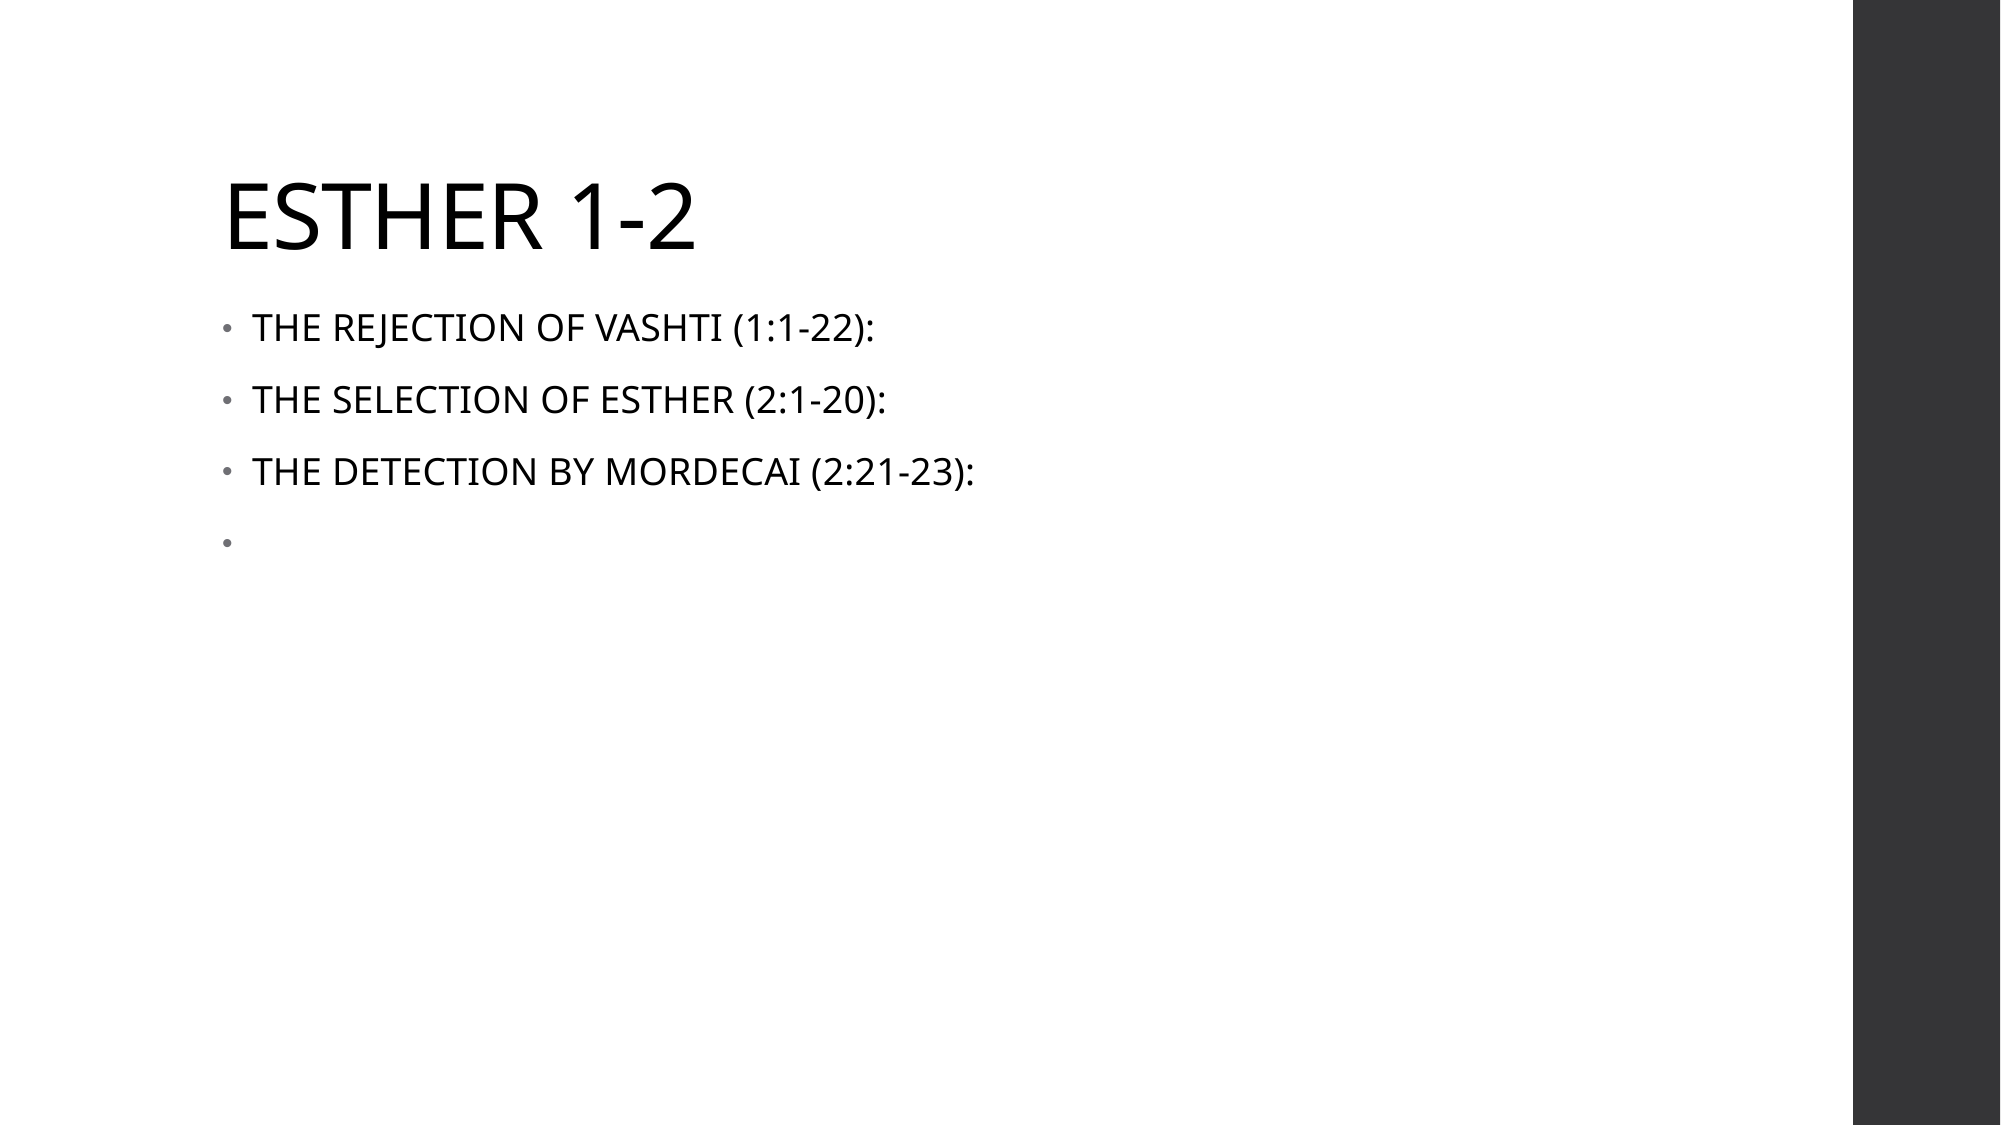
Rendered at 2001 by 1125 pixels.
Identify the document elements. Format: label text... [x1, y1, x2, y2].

title ESTHER 1-2 [206, 60, 1797, 278]
list THE REJECTION OF VASHTI (1:1-22): THE SELECTION OF ESTHER (2:1-20): THE DETECTION BY MORDECAI (2:21-23): [206, 299, 1617, 1014]
